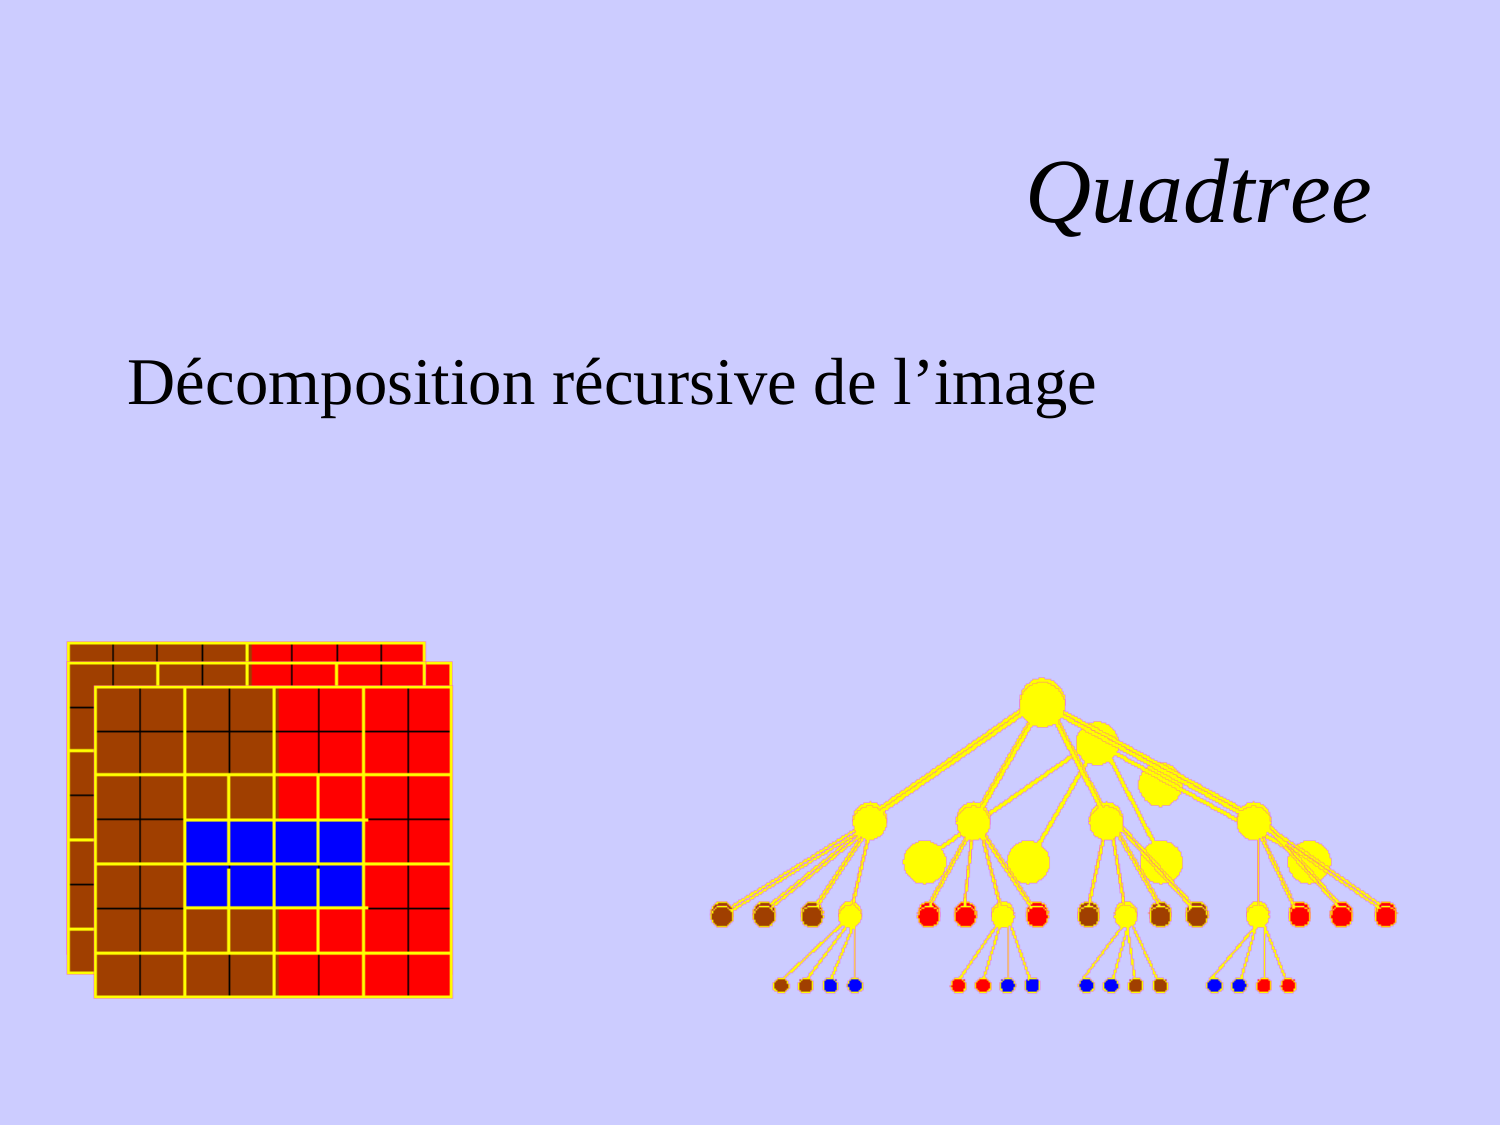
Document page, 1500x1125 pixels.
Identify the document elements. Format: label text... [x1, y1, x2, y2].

title Quadtree [112, 62, 1388, 250]
picture [687, 659, 1447, 1017]
picture [42, 615, 483, 1024]
list Décomposition récursive de l’image [112, 337, 1388, 1013]
